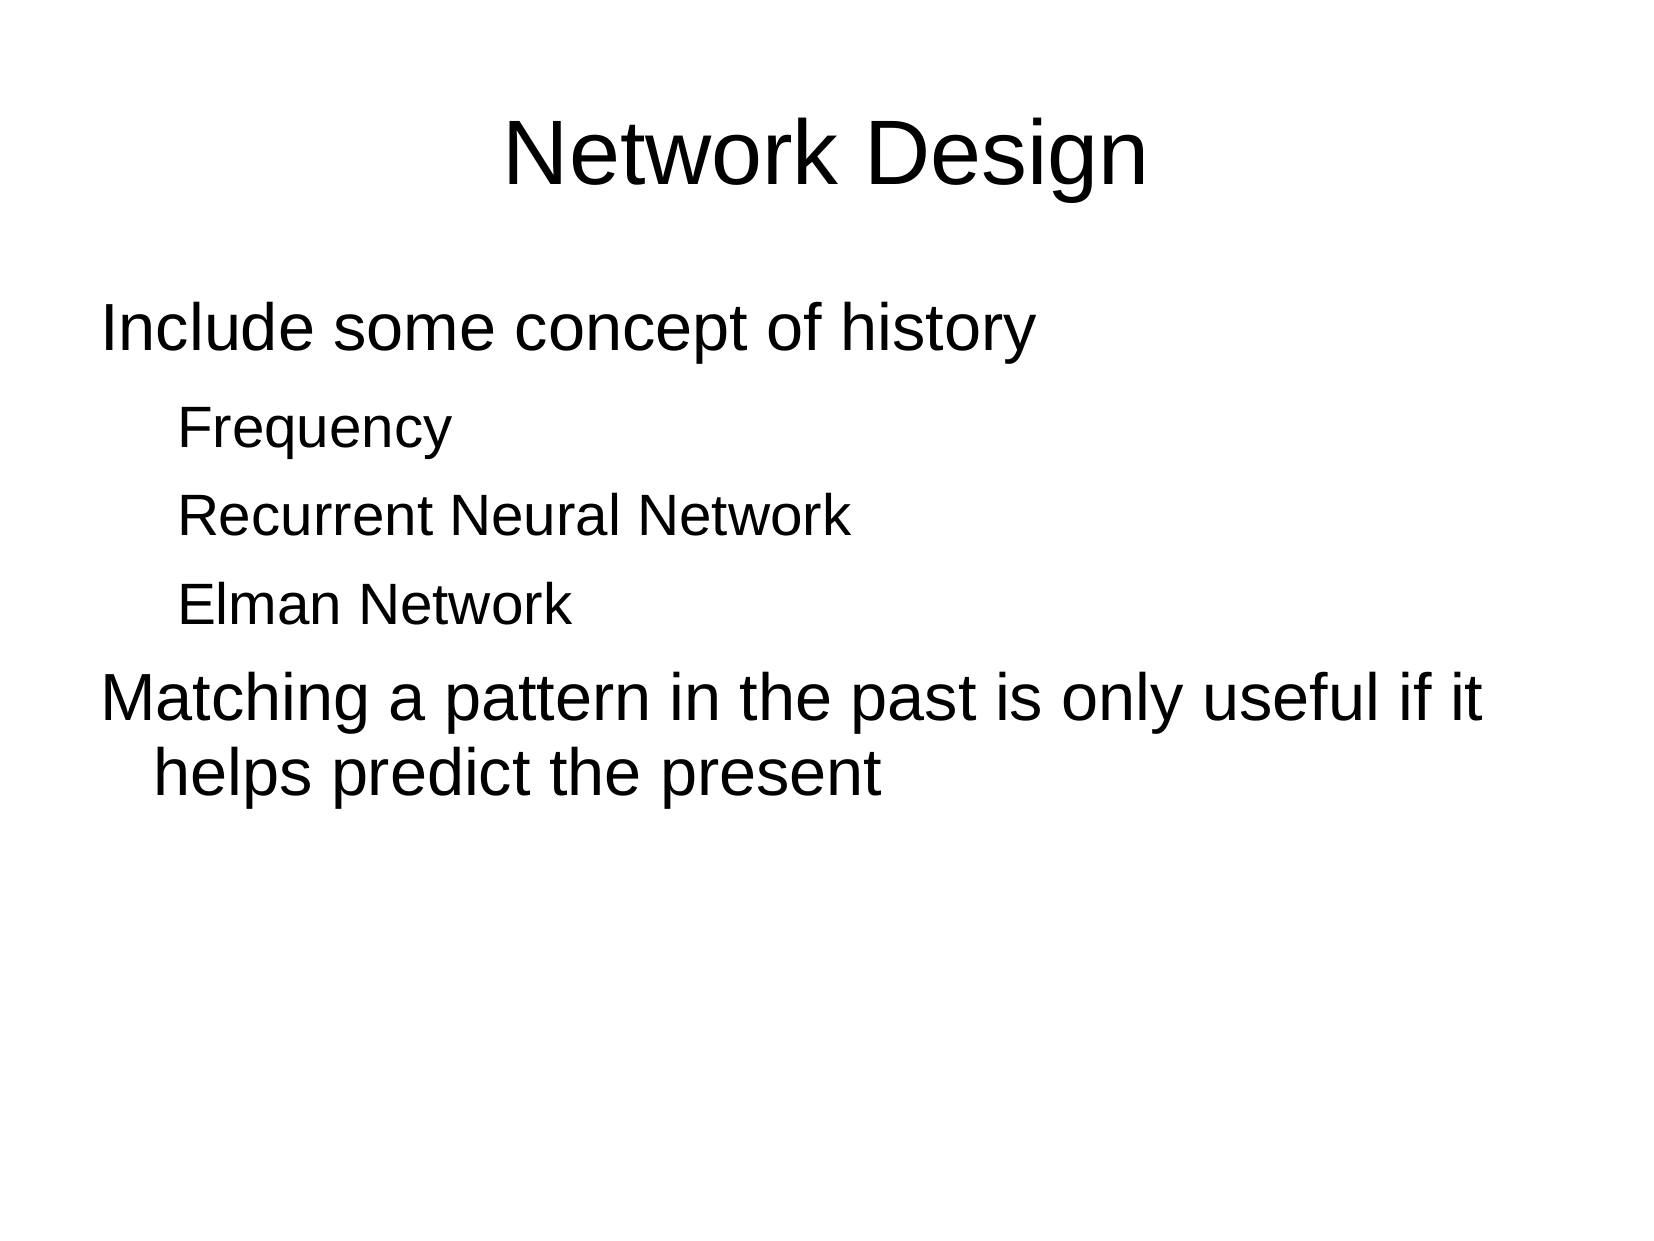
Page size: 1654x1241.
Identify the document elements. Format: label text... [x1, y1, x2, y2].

title Network Design [82, 56, 1571, 250]
list Include some concept of history Frequency Recurrent Neural Network Elman Network Matching a pattern in the past is only useful if it helps predict the present [82, 290, 1571, 1094]
